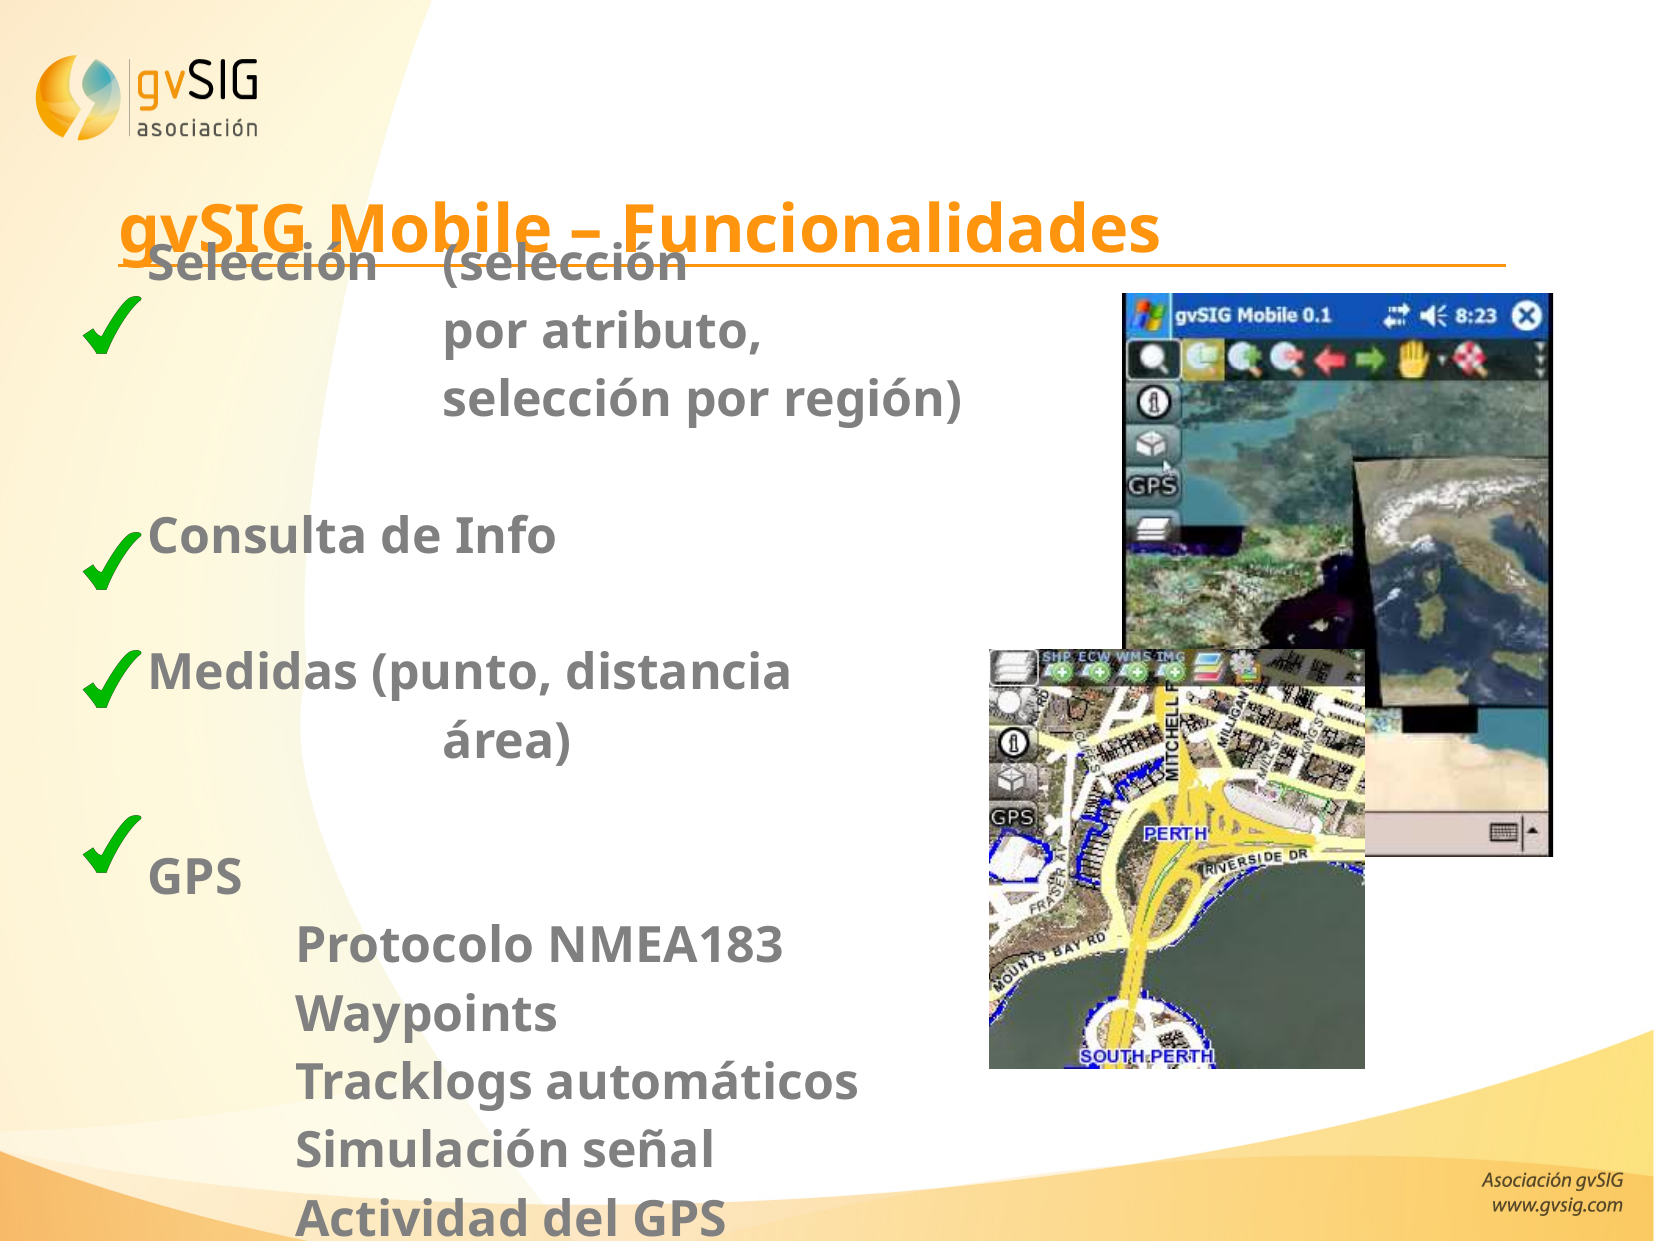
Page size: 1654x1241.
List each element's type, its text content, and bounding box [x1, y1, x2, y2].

title gvSIG Mobile – Funcionalidades [118, 177, 1607, 276]
title gvSIG Mobile – Funcionalidades [375, 267, 445, 276]
picture [0, 0, 1654, 1241]
title Selección (selección por atributo, selección por región) Consulta de Info Medidas (punto, distancia área) GPS Protocolo NMEA183 Waypoints Tracklogs automáticos Simulación señal Actividad del GPS [147, 302, 1565, 1176]
